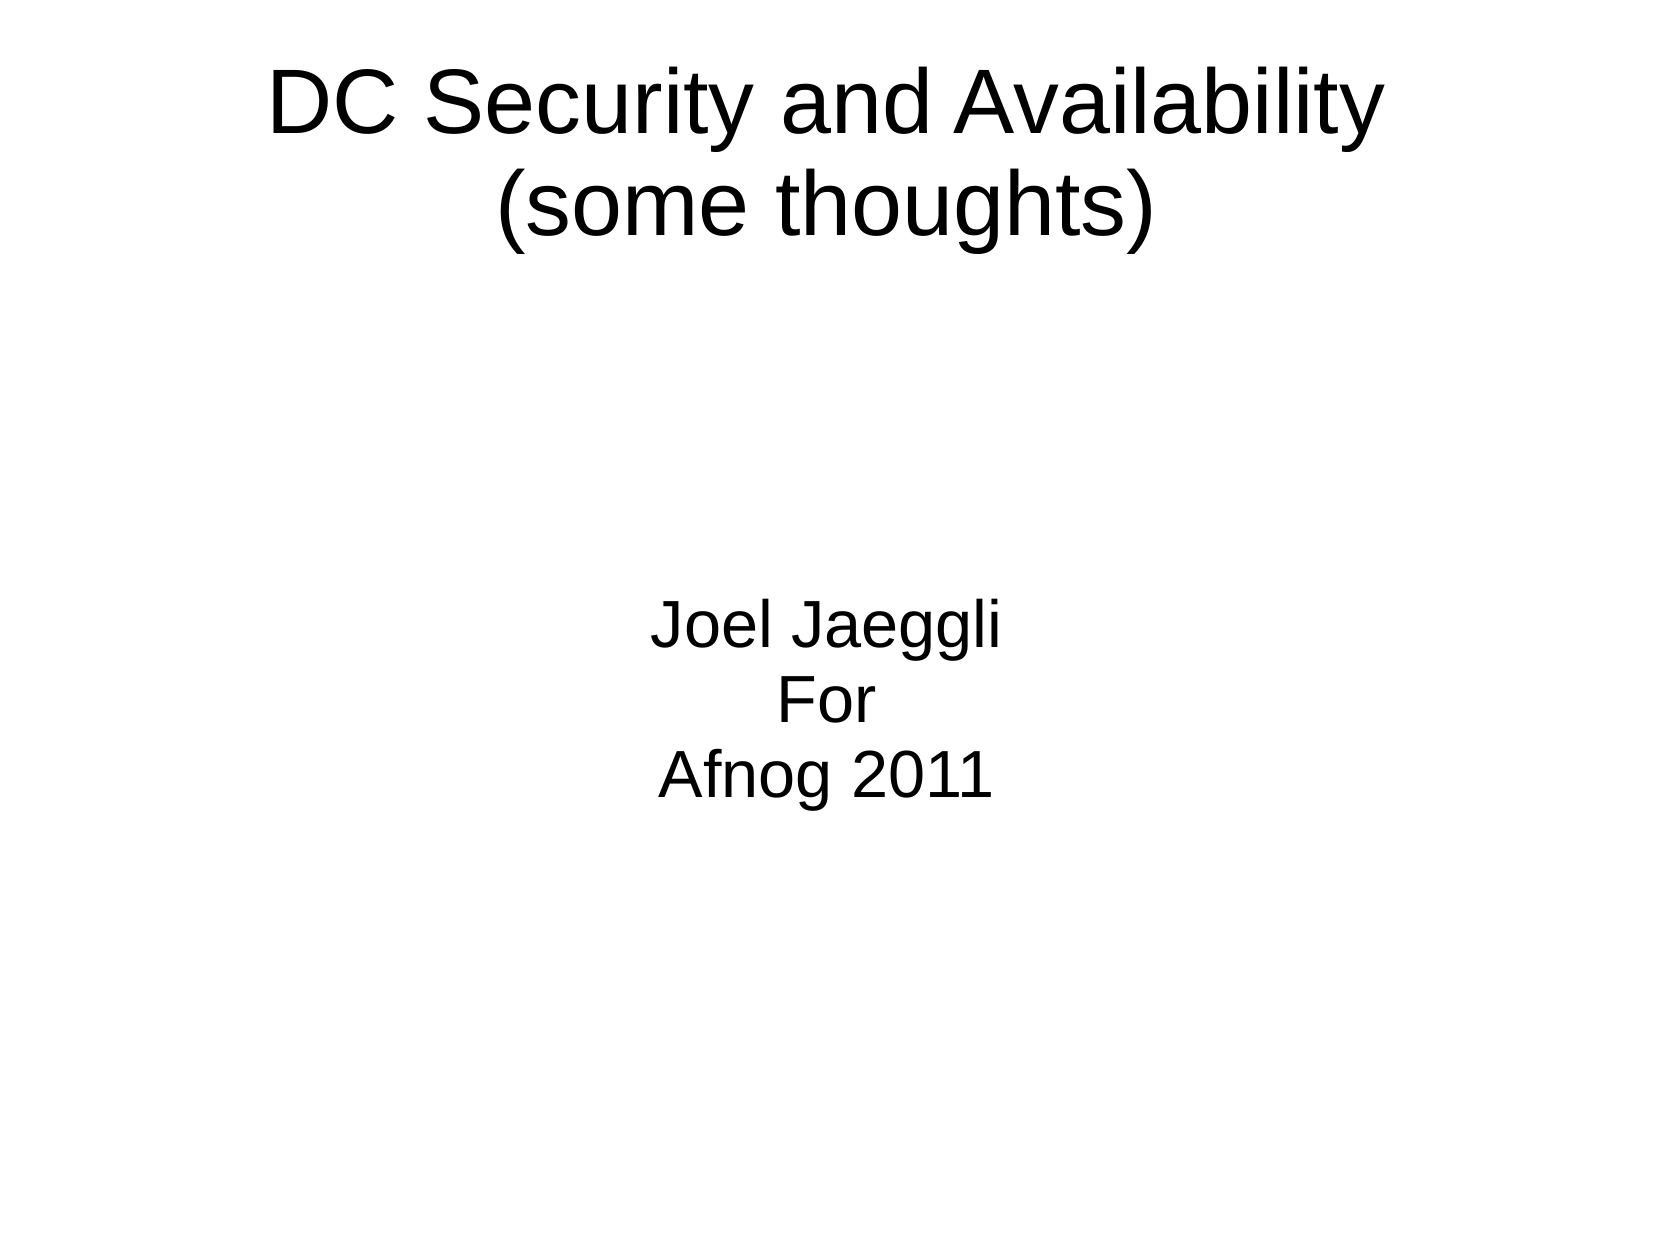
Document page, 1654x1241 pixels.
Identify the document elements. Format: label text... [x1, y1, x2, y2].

title DC Security and Availability (some thoughts) [82, 49, 1571, 257]
subtitle Joel Jaeggli For Afnog 2011 [82, 290, 1571, 1109]
